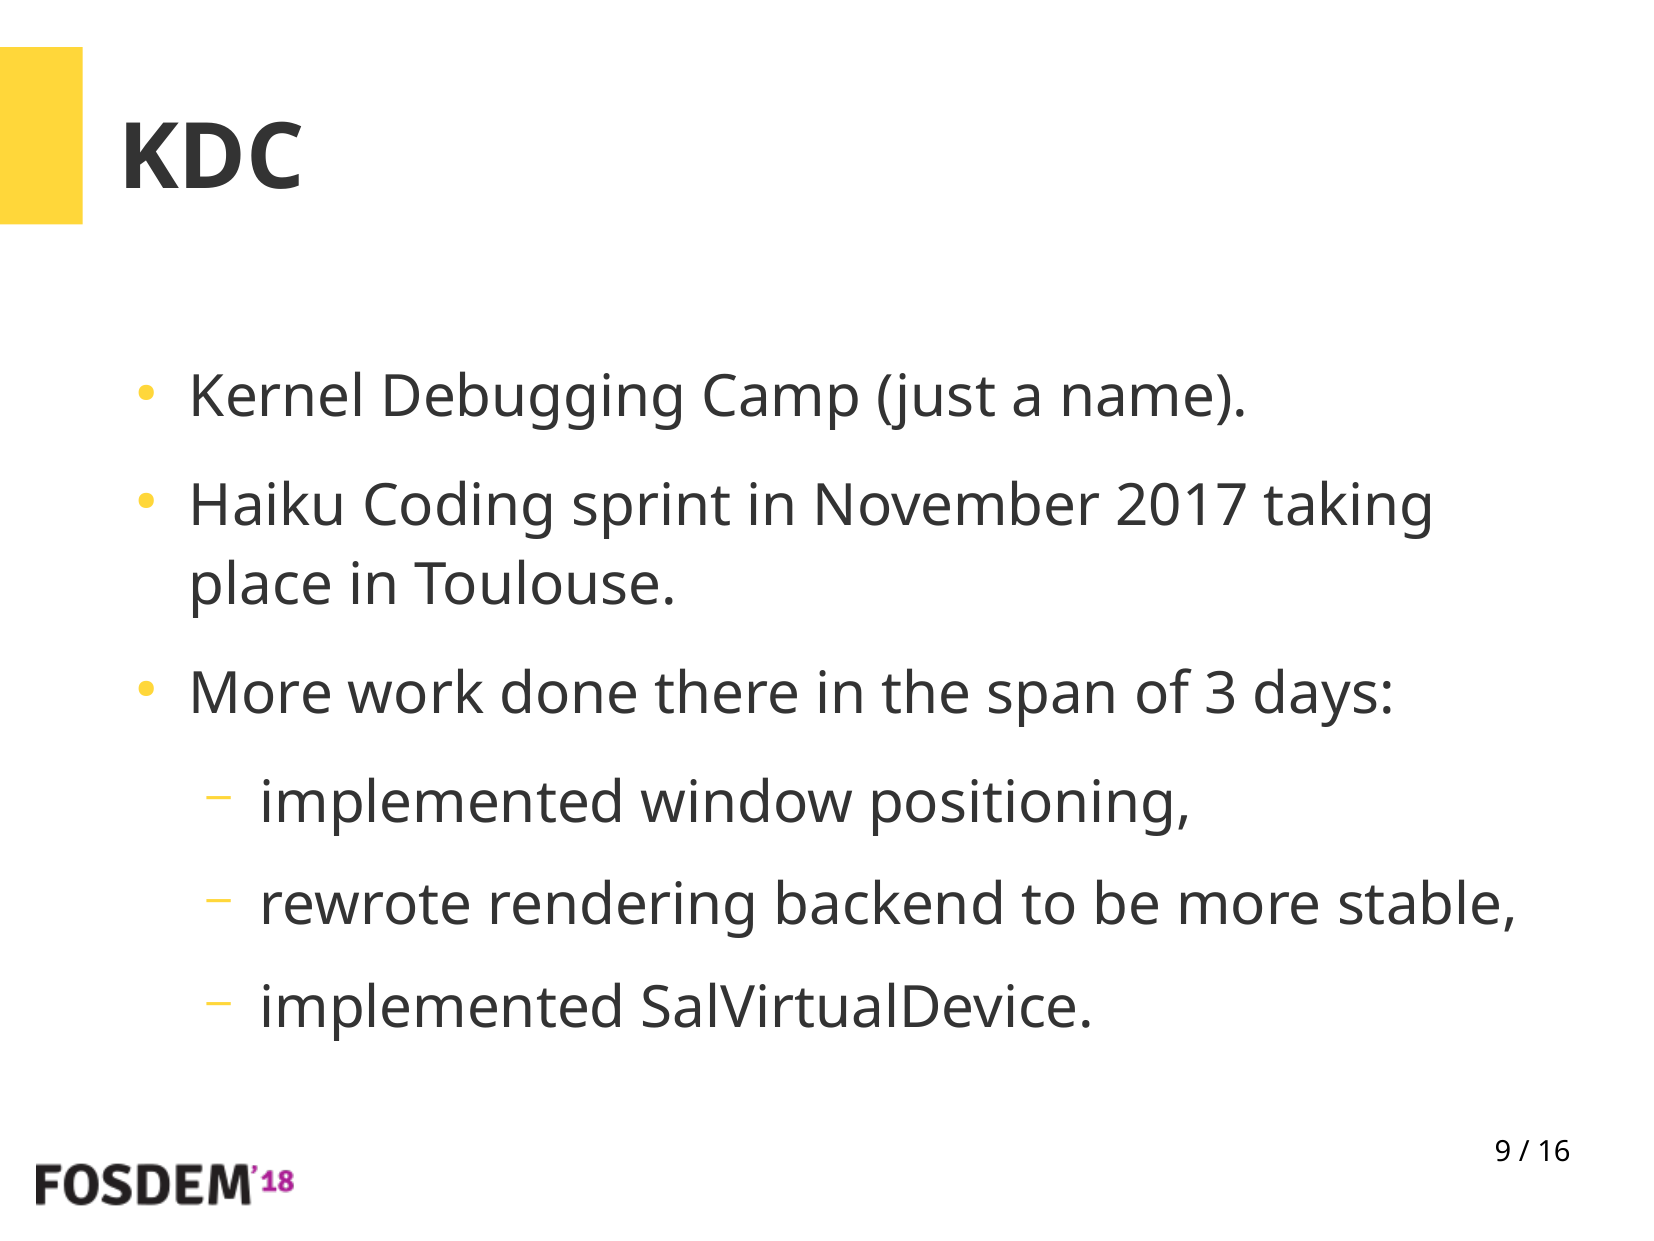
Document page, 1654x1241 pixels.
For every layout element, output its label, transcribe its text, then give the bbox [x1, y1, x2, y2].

list Kernel Debugging Camp (just a name). Haiku Coding sprint in November 2017 taking place in Toulouse. More work done there in the span of 3 days: implemented window positioning, rewrote rendering backend to be more stable, implemented SalVirtualDevice. [118, 354, 1536, 1074]
picture [36, 1145, 308, 1223]
title KDC [118, 49, 1571, 257]
